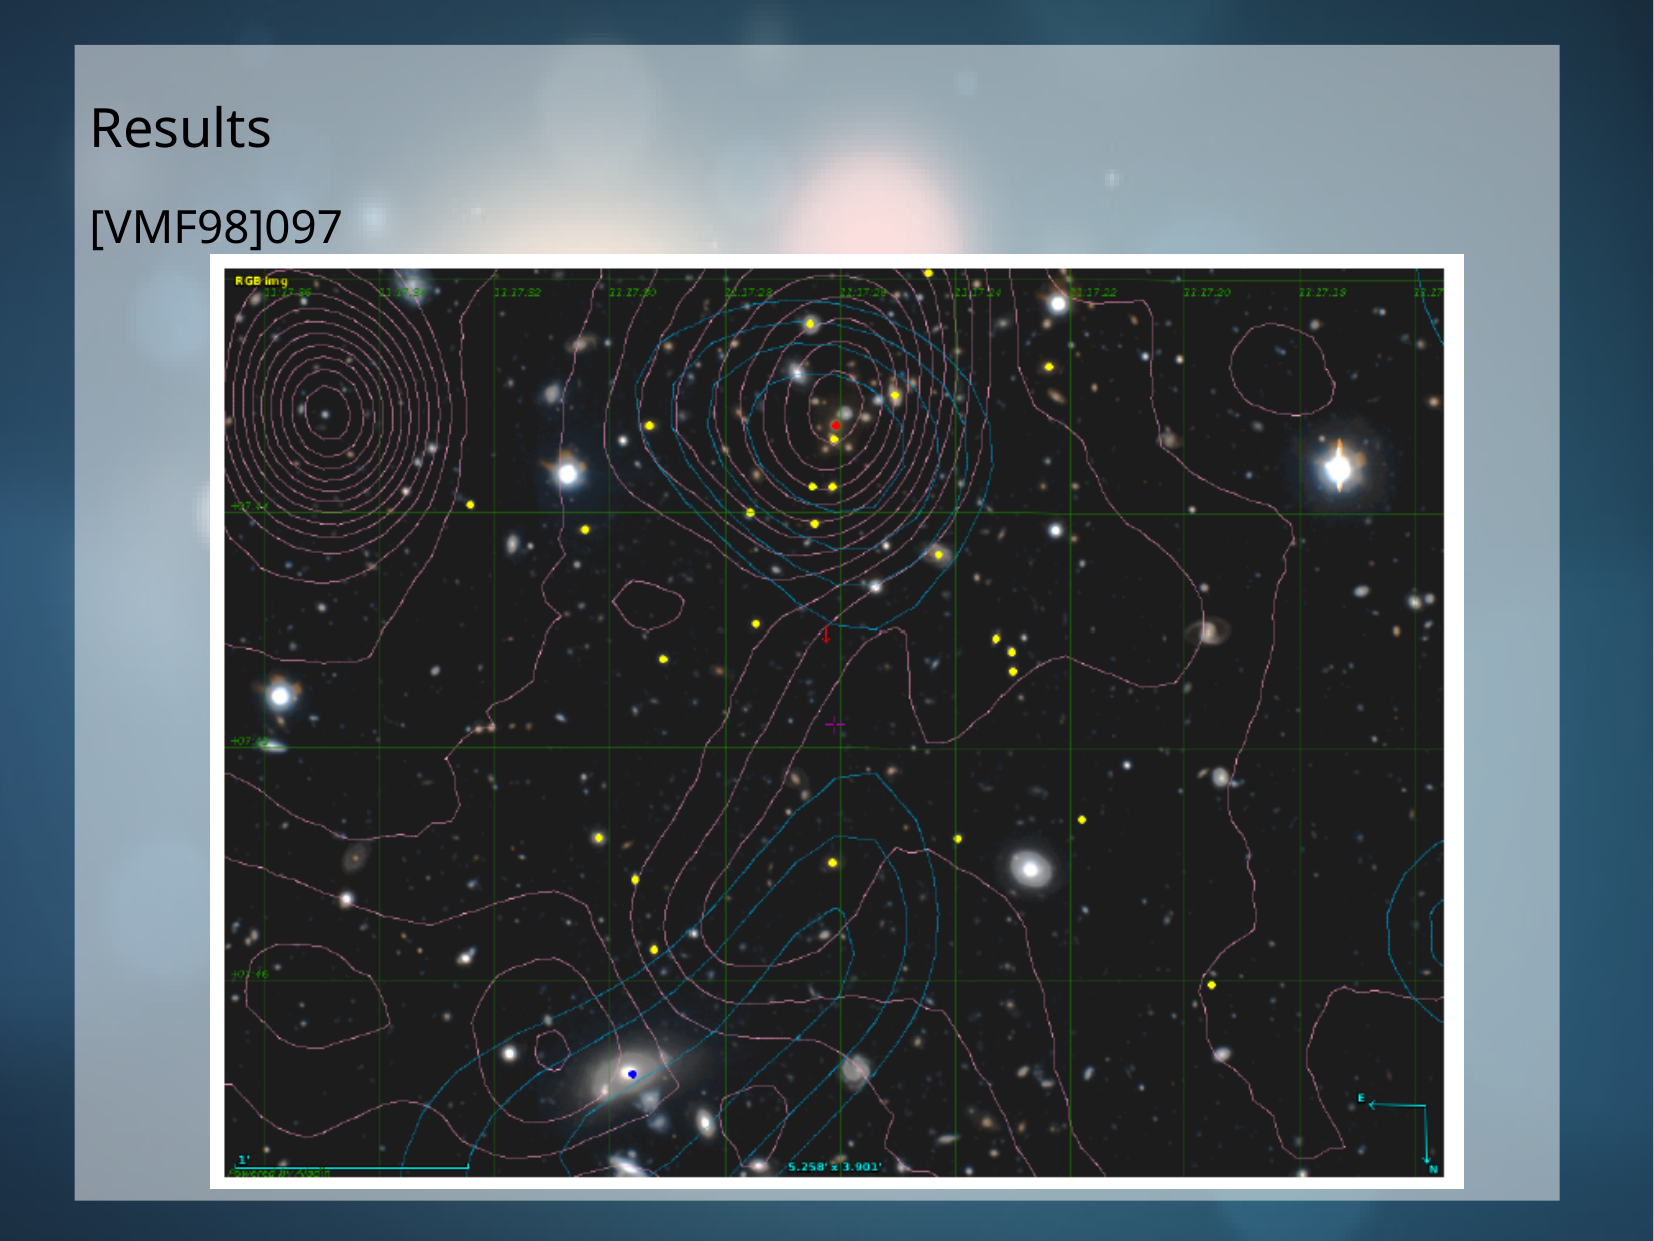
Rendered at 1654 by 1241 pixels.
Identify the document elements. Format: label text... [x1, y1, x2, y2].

text_box Results [VMF98]097 [74, 44, 1560, 1201]
picture [0, 0, 1654, 1241]
